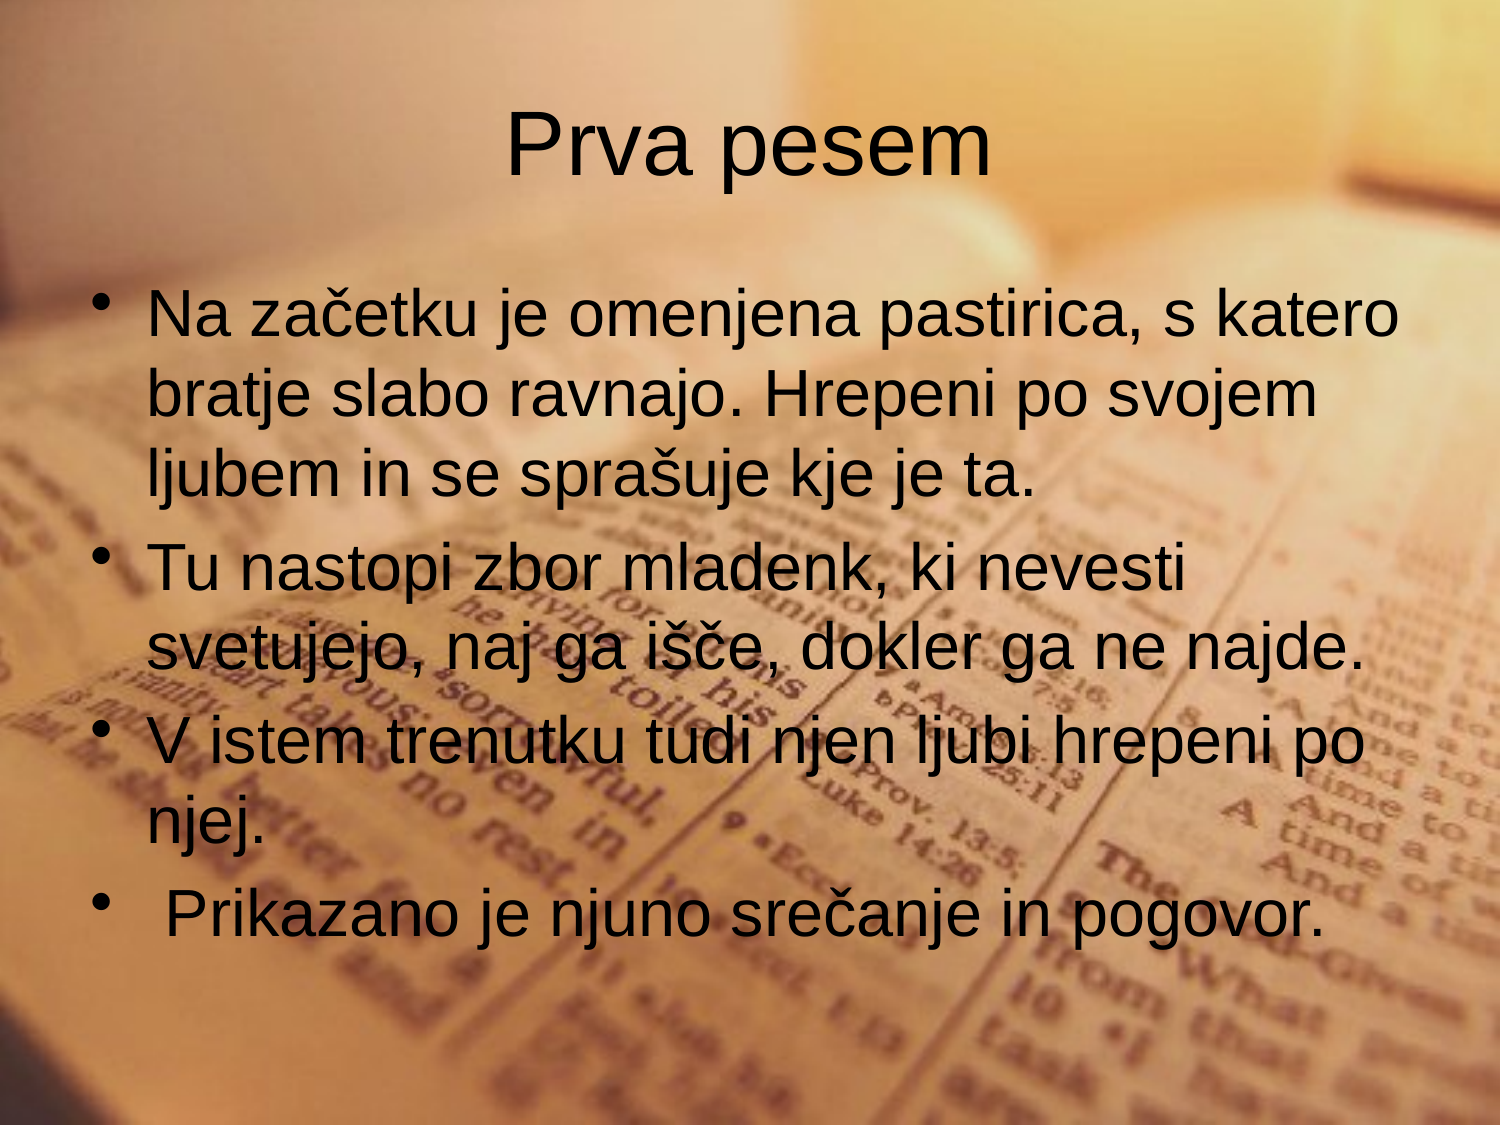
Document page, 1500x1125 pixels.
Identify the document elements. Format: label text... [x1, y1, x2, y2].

picture [0, 0, 1500, 1125]
title Prva pesem [75, 45, 1425, 233]
list Na začetku je omenjena pastirica, s katero bratje slabo ravnajo. Hrepeni po svojem ljubem in se sprašuje kje je ta. Tu nastopi zbor mladenk, ki nevesti svetujejo, naj ga išče, dokler ga ne najde. V istem trenutku tudi njen ljubi hrepeni po njej. Prikazano je njuno srečanje in pogovor. [75, 262, 1425, 1005]
